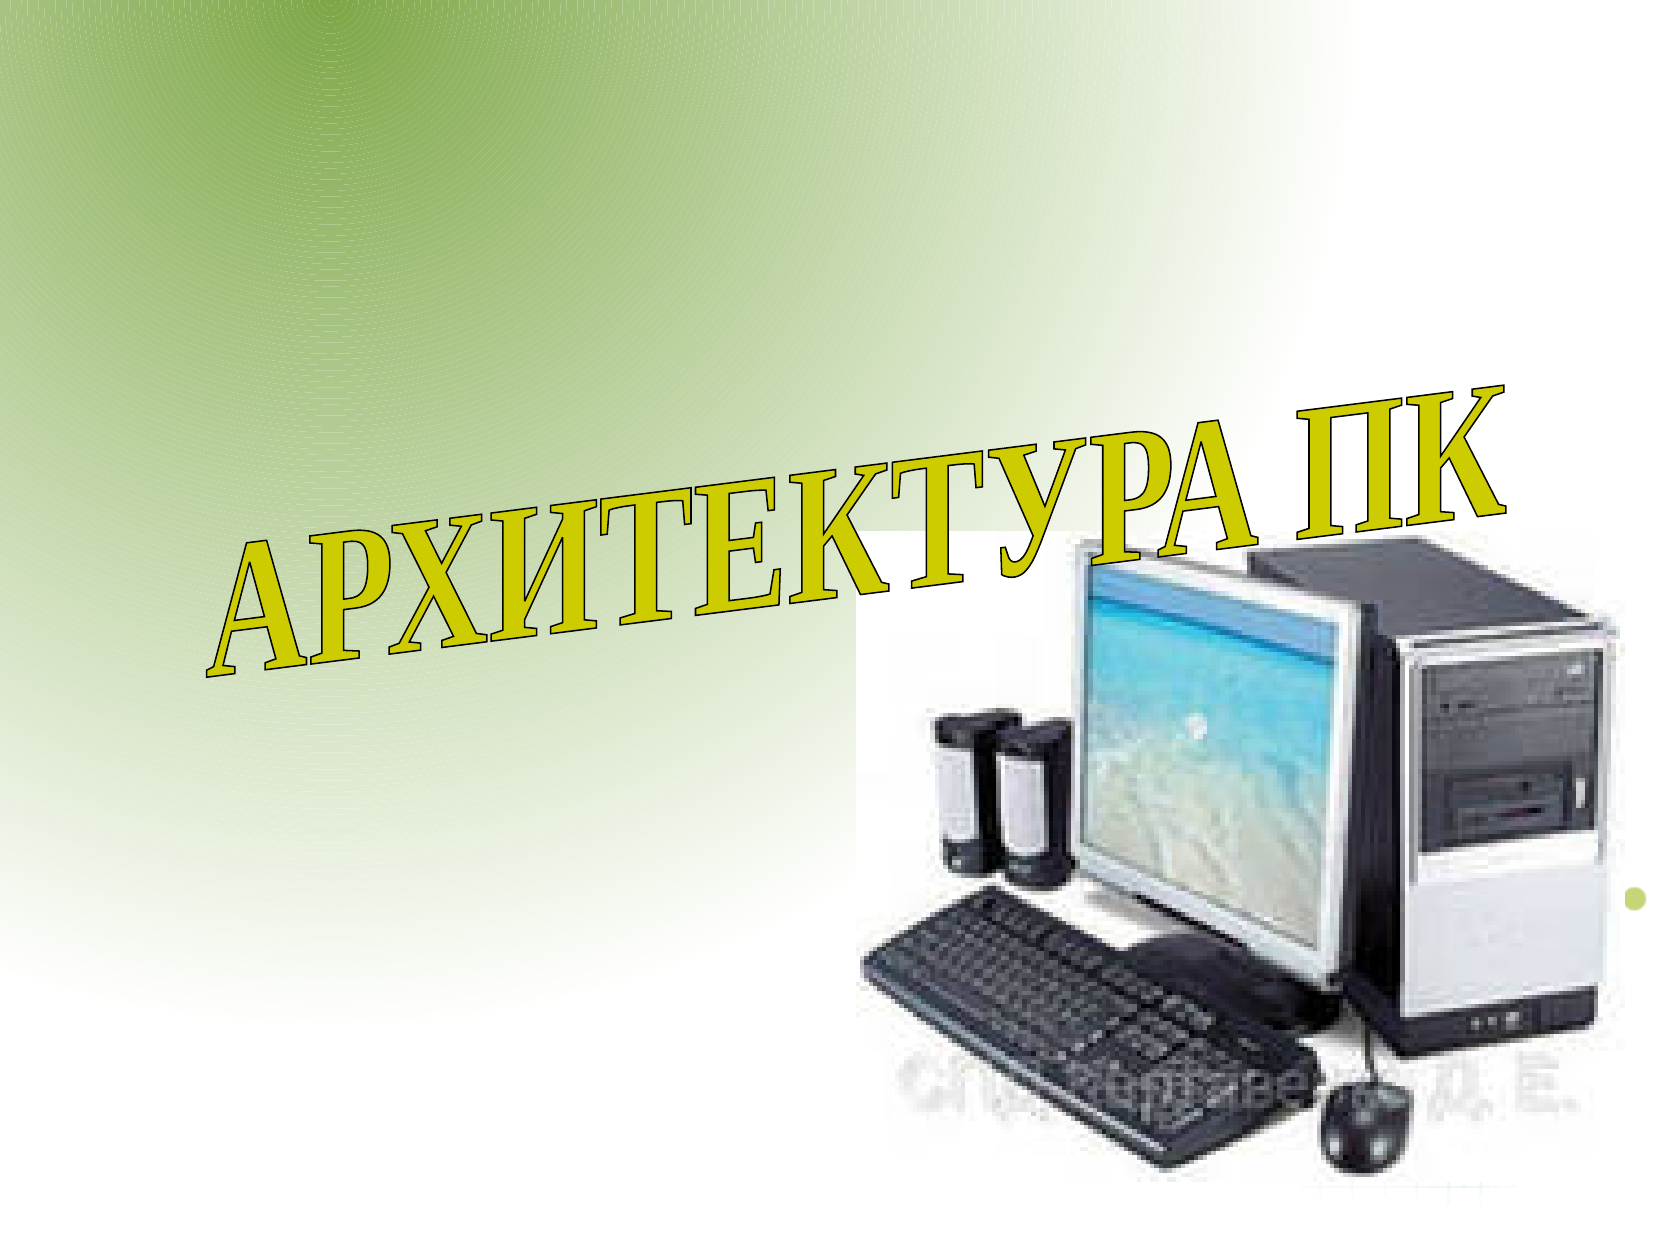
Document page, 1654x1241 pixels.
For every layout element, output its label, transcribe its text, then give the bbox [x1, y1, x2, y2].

text_box АРХИТЕКТУРА ПК [309, 530, 390, 665]
text_box АРХИТЕКТУРА ПК [1090, 431, 1171, 566]
text_box АРХИТЕКТУРА ПК [1406, 385, 1506, 526]
text_box АРХИТЕКТУРА ПК [491, 499, 597, 642]
text_box АРХИТЕКТУРА ПК [600, 487, 692, 625]
text_box АРХИТЕКТУРА ПК [988, 438, 1086, 578]
text_box АРХИТЕКТУРА ПК [695, 477, 781, 616]
text_box АРХИТЕКТУРА ПК [892, 450, 983, 589]
text_box АРХИТЕКТУРА ПК [389, 514, 487, 655]
picture [856, 531, 1654, 1211]
text_box АРХИТЕКТУРА ПК [1158, 420, 1258, 558]
text_box АРХИТЕКТУРА ПК [789, 463, 889, 604]
text_box АРХИТЕКТУРА ПК [1297, 398, 1402, 540]
text_box АРХИТЕКТУРА ПК [206, 540, 307, 678]
